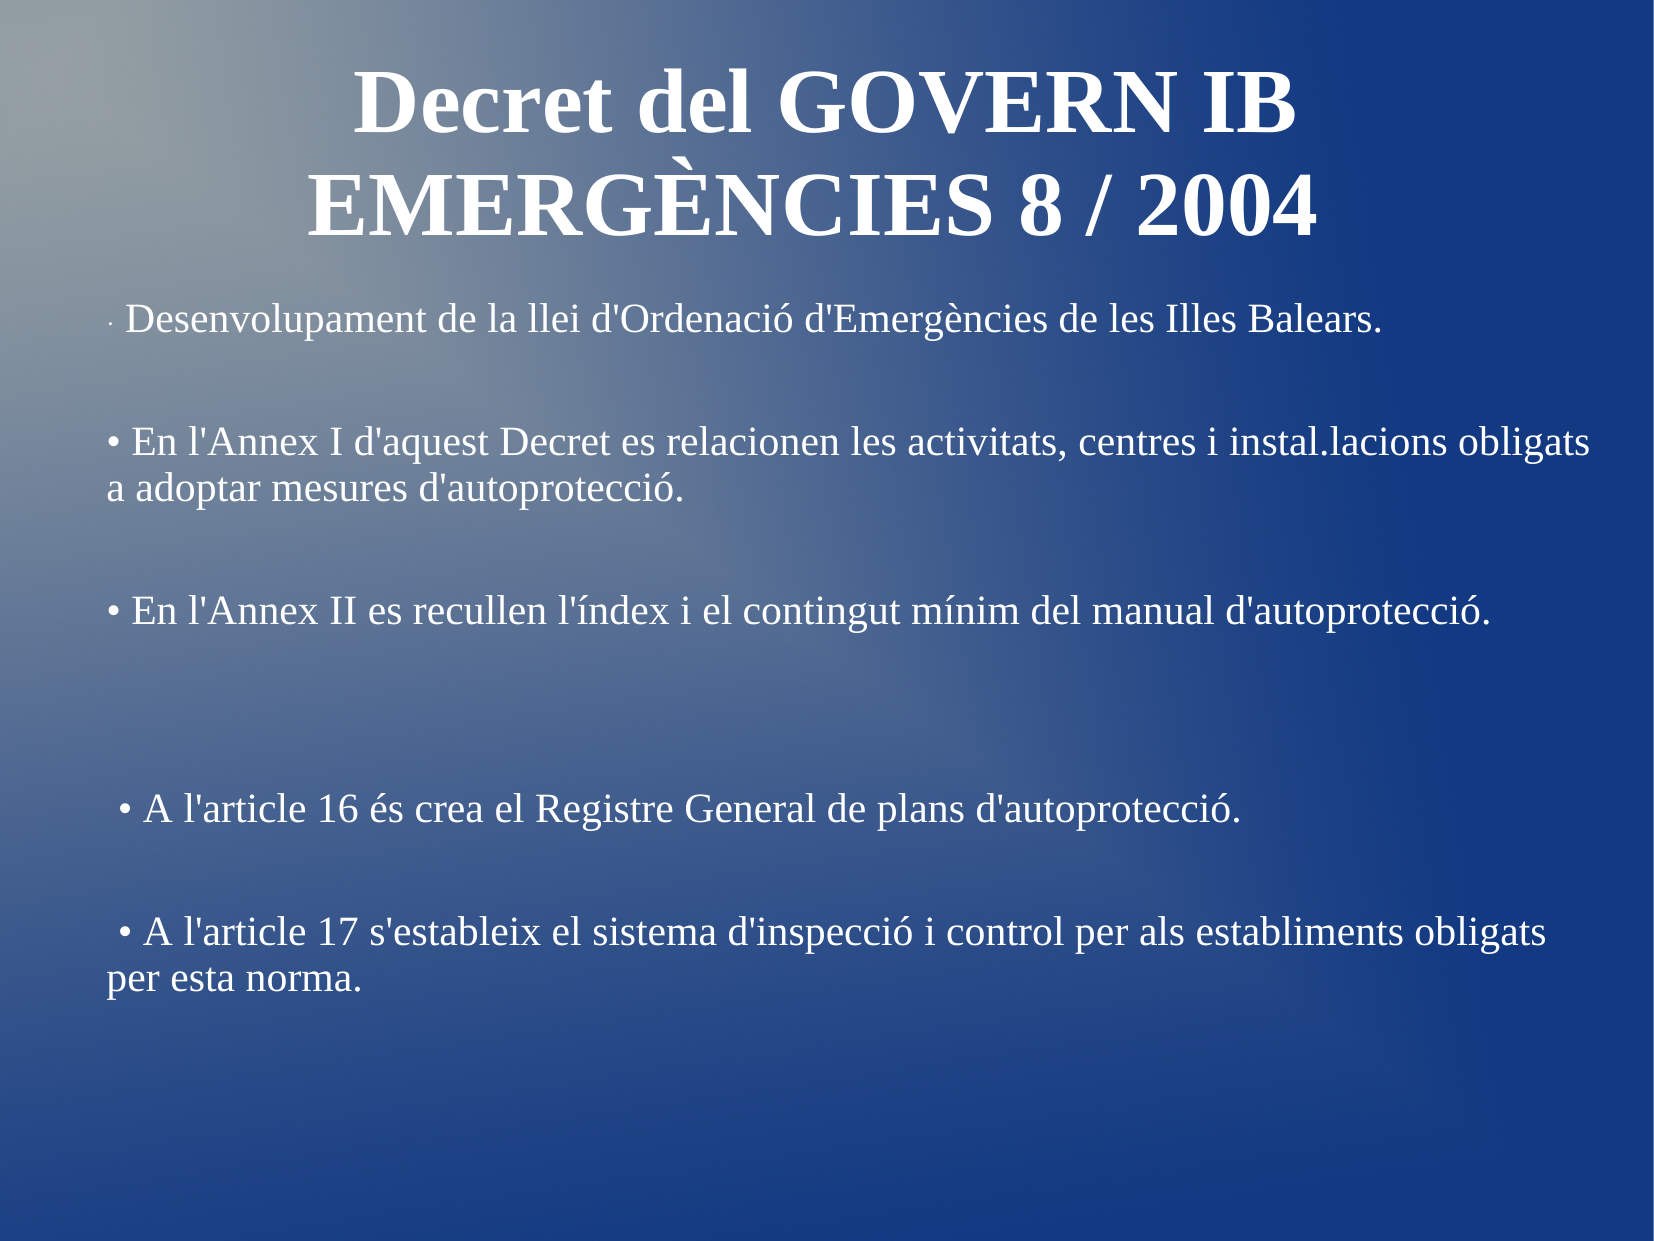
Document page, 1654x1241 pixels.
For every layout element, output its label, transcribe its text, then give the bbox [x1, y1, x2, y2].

title Decret del GOVERN IB EMERGÈNCIES 8 / 2004 [82, 49, 1571, 257]
picture [0, 0, 1654, 1241]
list · Desenvolupament de la llei d'Ordenació d'Emergències de les Illes Balears. • En l'Annex I d'aquest Decret es relacionen les activitats, centres i instal.lacions obligats a adoptar mesures d'autoprotecció. • En l'Annex II es recullen l'índex i el contingut mínim del manual d'autoprotecció. • A l'article 16 és crea el Registre General de plans d'autoprotecció. • A l'article 17 s'estableix el sistema d'inspecció i control per als establiments obligats per esta norma. [106, 295, 1595, 1114]
